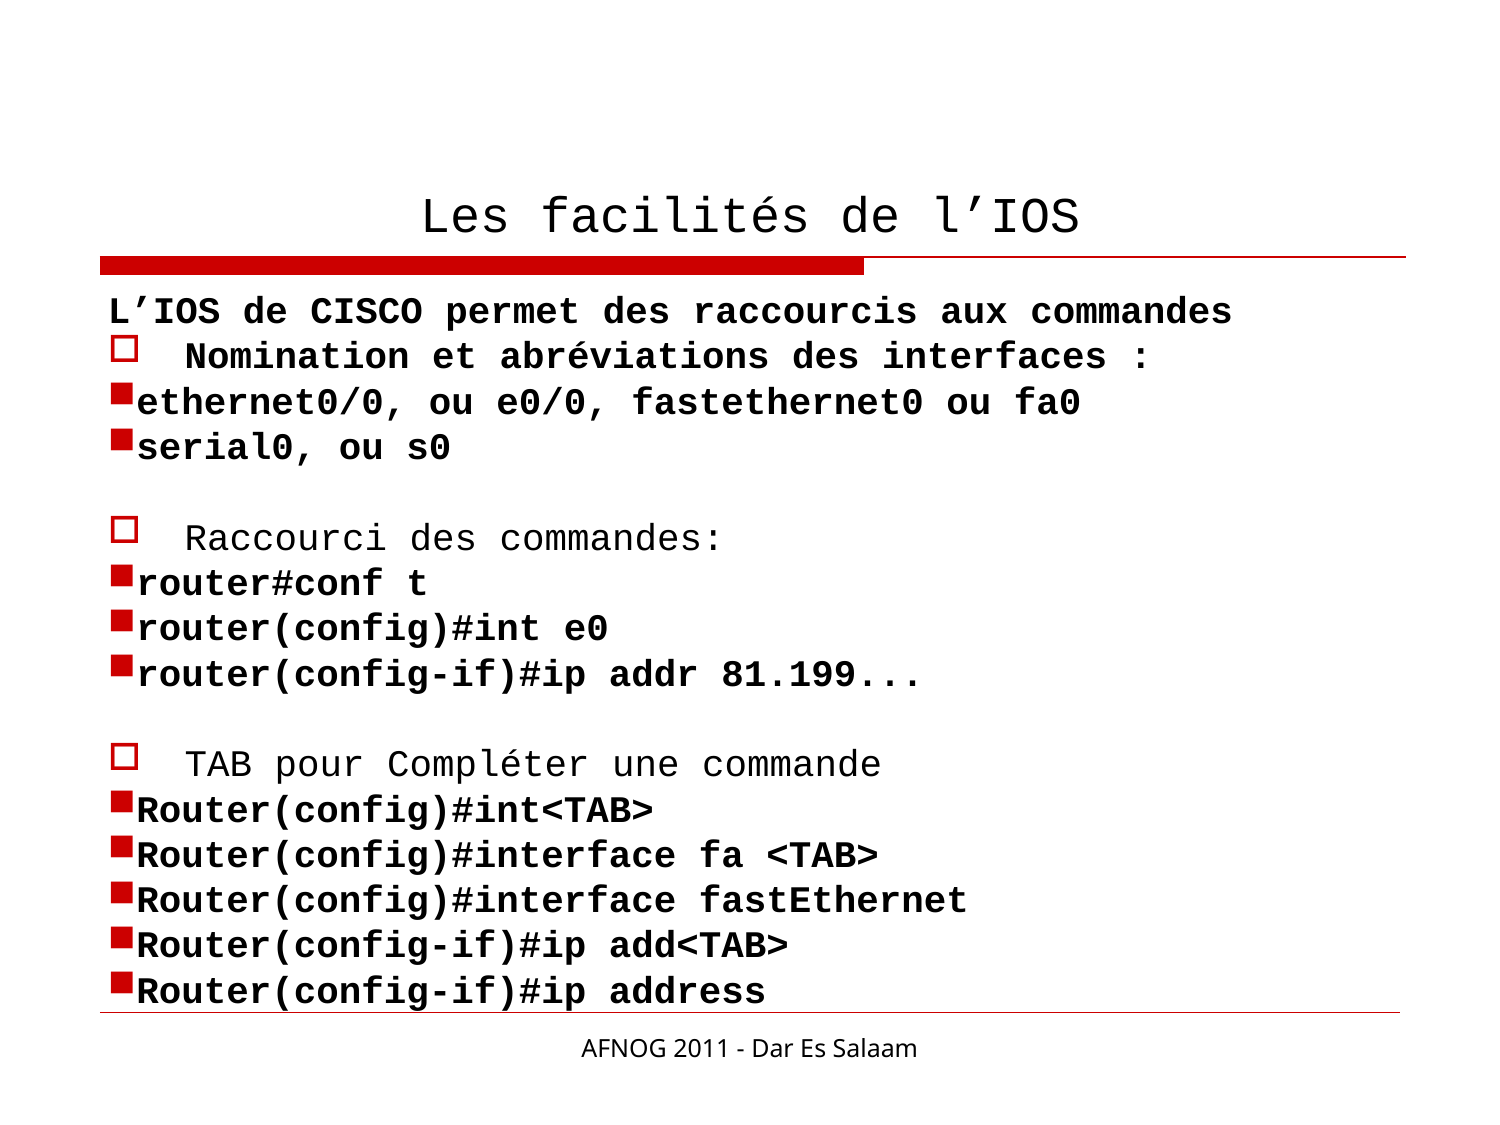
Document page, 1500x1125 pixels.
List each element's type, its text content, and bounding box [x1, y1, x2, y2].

list L’IOS de CISCO permet des raccourcis aux commandes Nomination et abréviations des interfaces : ethernet0/0, ou e0/0, fastethernet0 ou fa0 serial0, ou s0 Raccourci des commandes: router#conf t router(config)#int e0 router(config-if)#ip addr 81.199... TAB pour Compléter une commande Router(config)#int<TAB> Router(config)#interface fa <TAB> Router(config)#interface fastEthernet Router(config-if)#ip add<TAB> Router(config-if)#ip address [92, 287, 1406, 1018]
text_box AFNOG 2011 - Dar Es Salaam [512, 1024, 988, 1103]
title Les facilités de l’IOS [94, 49, 1407, 250]
